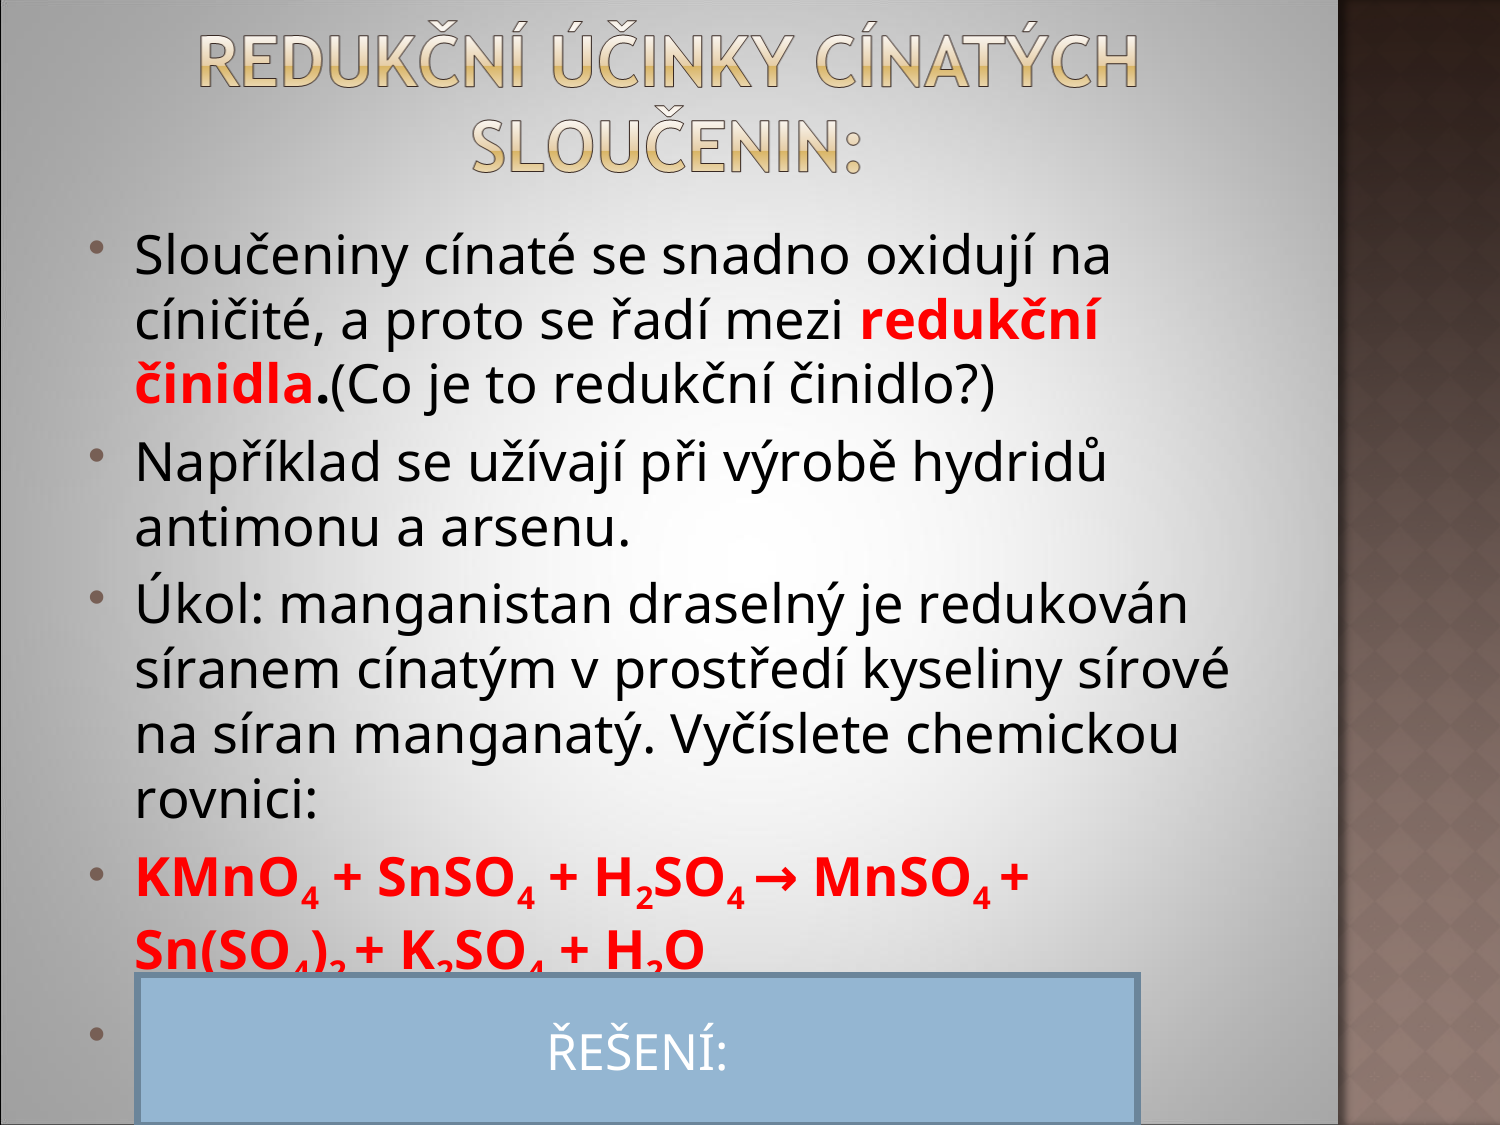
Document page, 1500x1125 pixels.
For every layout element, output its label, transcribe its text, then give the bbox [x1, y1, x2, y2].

text_box [73, 0, 1265, 190]
list Sloučeniny cínaté se snadno oxidují na cíničité, a proto se řadí mezi redukční činidla.(Co je to redukční činidlo?) Například se užívají při výrobě hydridů antimonu a arsenu. Úkol: manganistan draselný je redukován síranem cínatým v prostředí kyseliny sírové na síran manganatý. Vyčíslete chemickou rovnici: KMnO4 + SnSO4 + H2SO4 → MnSO4 + Sn(SO4)2 + K2SO4 + H2O 2KMnO4 + 5SnSO4 + 8H2SO4 → 2MnSO4 + 5Sn(SO4)2 + K2SO4 + 8H2O [75, 212, 1263, 1125]
picture [0, 0, 1500, 1125]
text_box ŘEŠENÍ: [137, 975, 1138, 1125]
